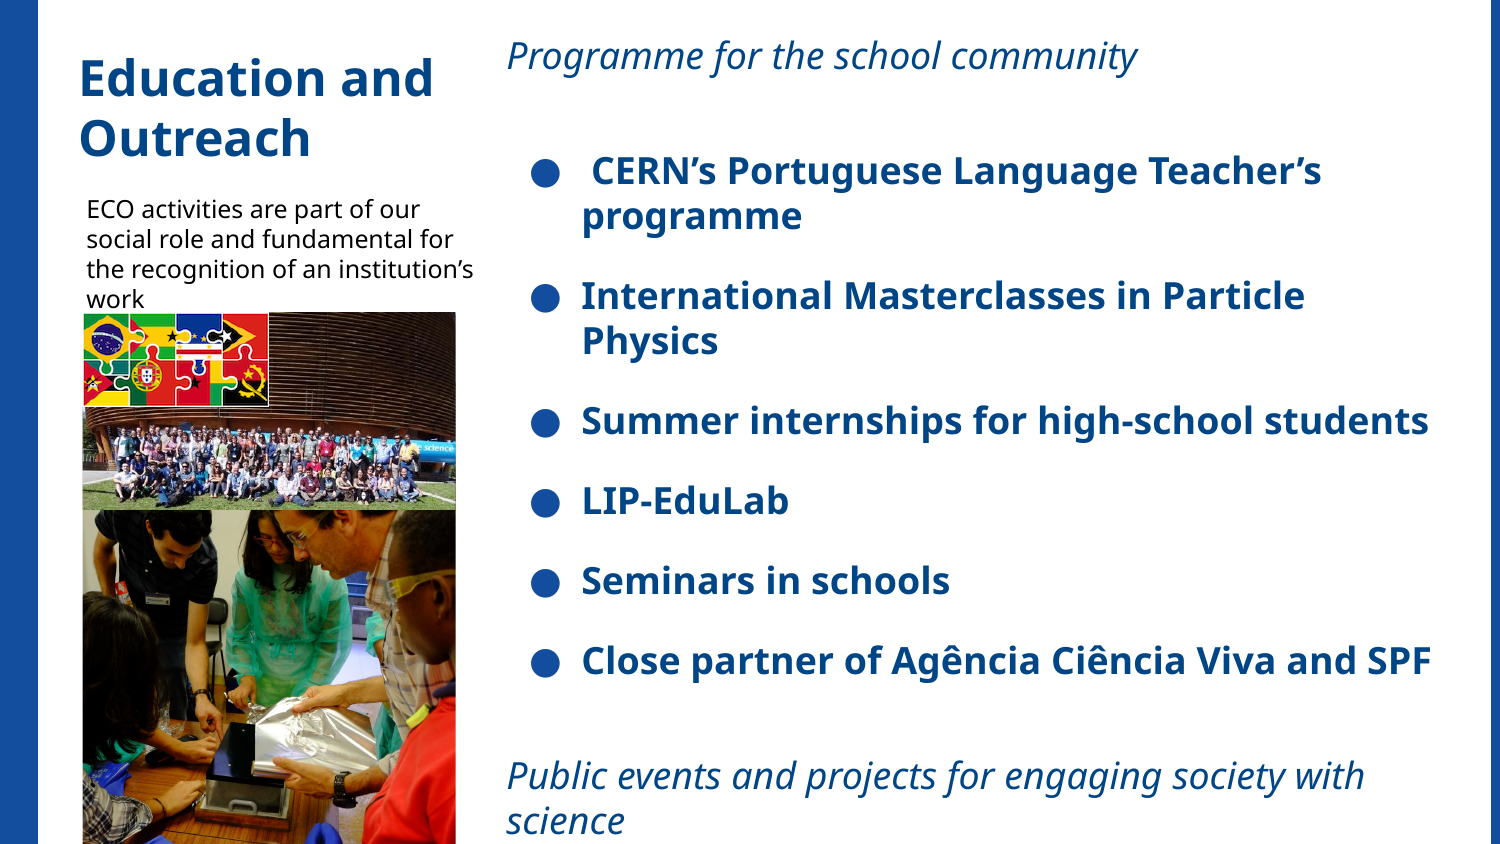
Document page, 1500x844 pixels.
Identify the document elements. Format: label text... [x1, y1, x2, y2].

picture [82, 312, 456, 844]
text_box [0, 0, 42, 844]
text_box Programme for the school community CERN’s Portuguese Language Teacher’s programme International Masterclasses in Particle Physics Summer internships for high-school students LIP-EduLab Seminars in schools Close partner of Agência Ciência Viva and SPF Public events and projects for engaging society with science [491, 94, 1461, 814]
text_box [1491, 0, 1500, 844]
text_box Education and Outreach [63, 31, 486, 173]
text_box ECO activities are part of our social role and fundamental for the recognition of an institution’s work [71, 178, 494, 320]
